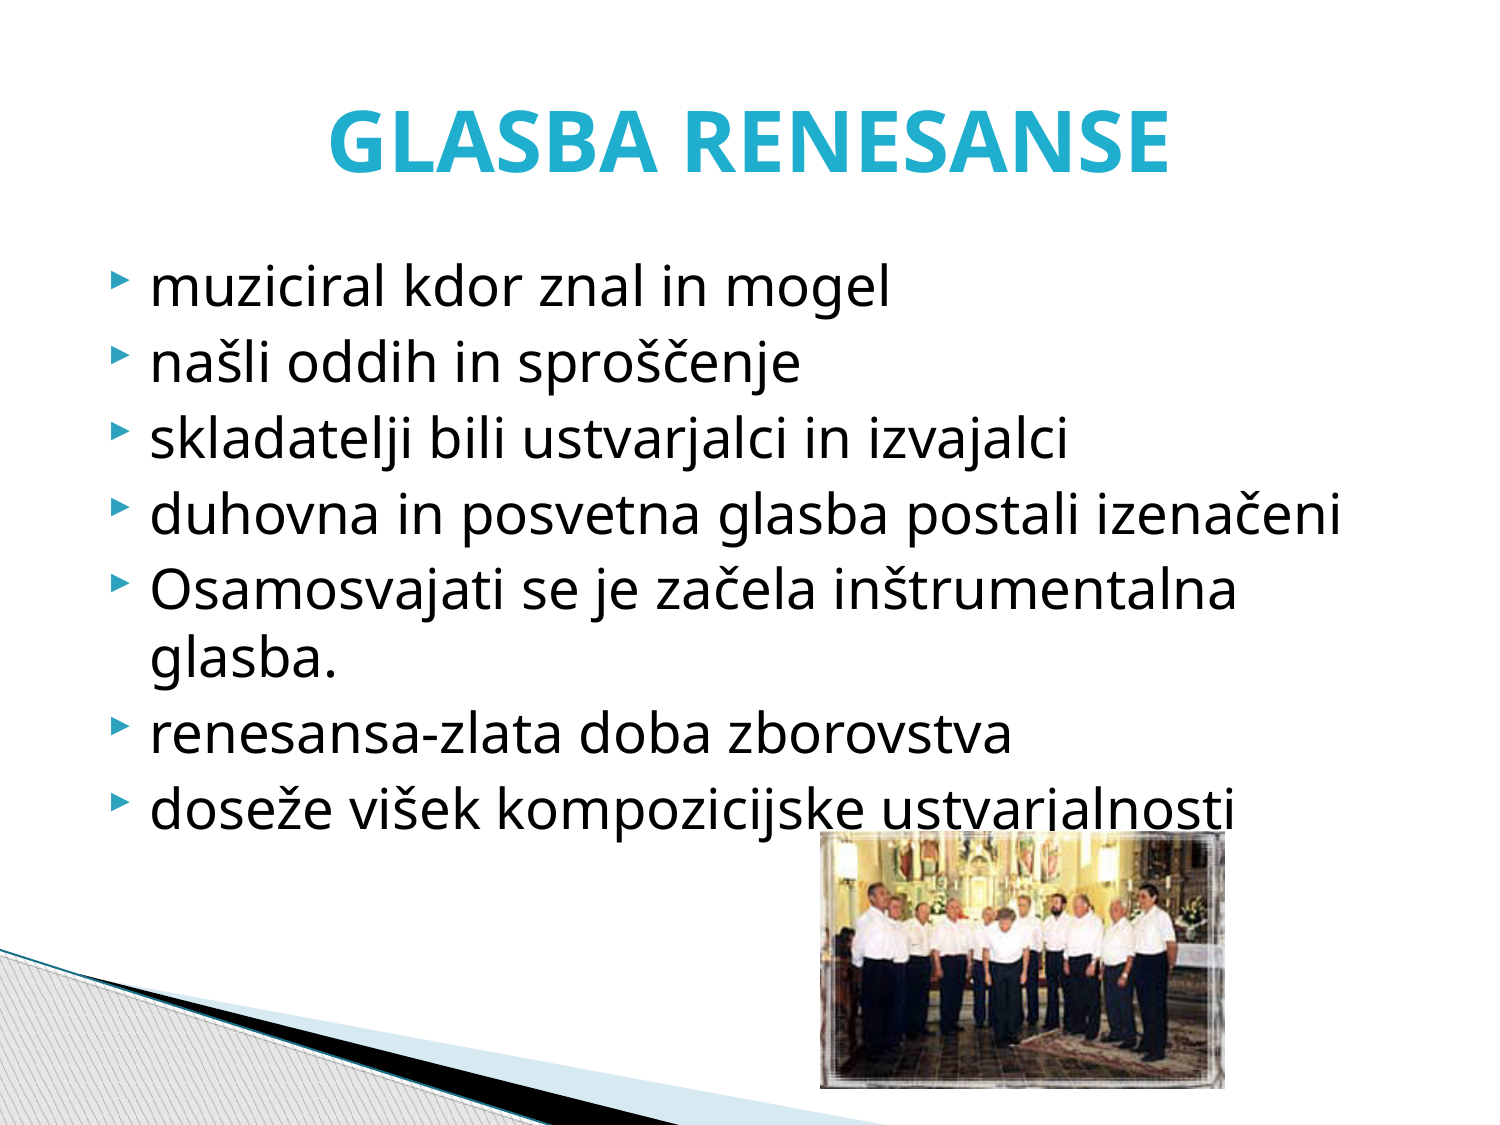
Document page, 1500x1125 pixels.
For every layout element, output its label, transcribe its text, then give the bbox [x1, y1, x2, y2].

picture [820, 831, 1225, 1089]
title GLASBA RENESANSE [75, 45, 1425, 233]
list muziciral kdor znal in mogel našli oddih in sproščenje skladatelji bili ustvarjalci in izvajalci duhovna in posvetna glasba postali izenačeni Osamosvajati se je začela inštrumentalna glasba. renesansa-zlata doba zborovstva doseže višek kompozicijske ustvarjalnosti [75, 242, 1425, 986]
